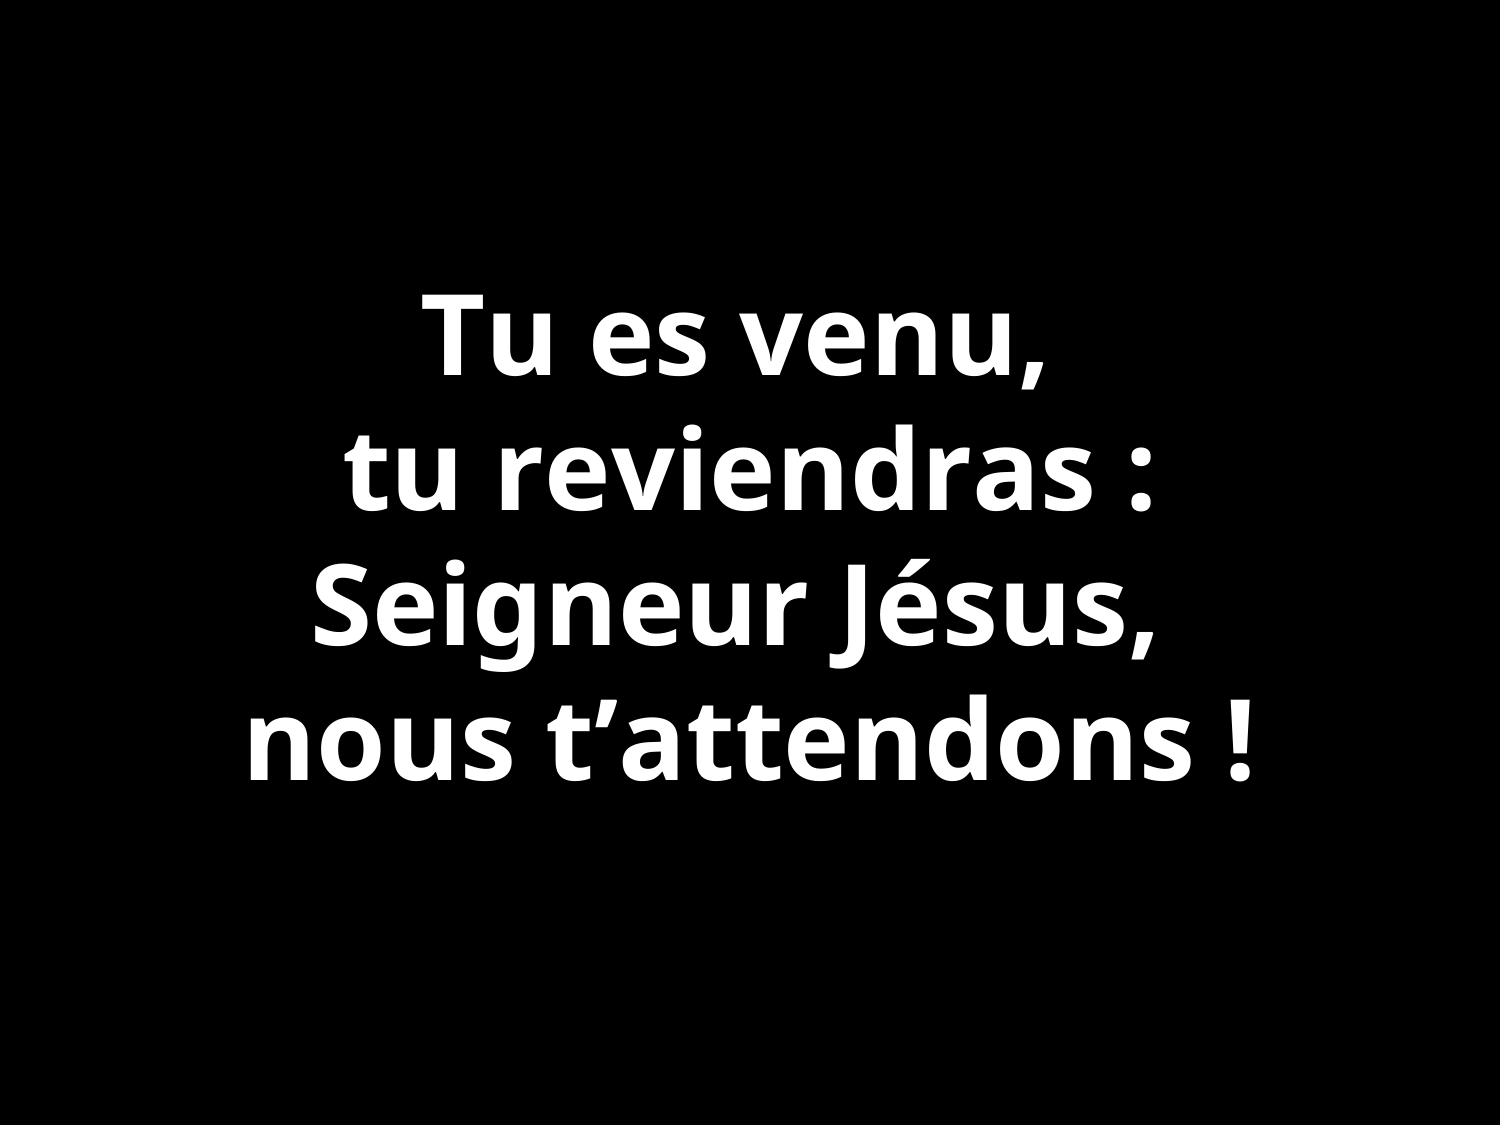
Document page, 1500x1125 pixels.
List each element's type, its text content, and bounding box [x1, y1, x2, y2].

text_box Tu es venu, tu reviendras : Seigneur Jésus, nous t’attendons ! [0, 337, 1500, 863]
